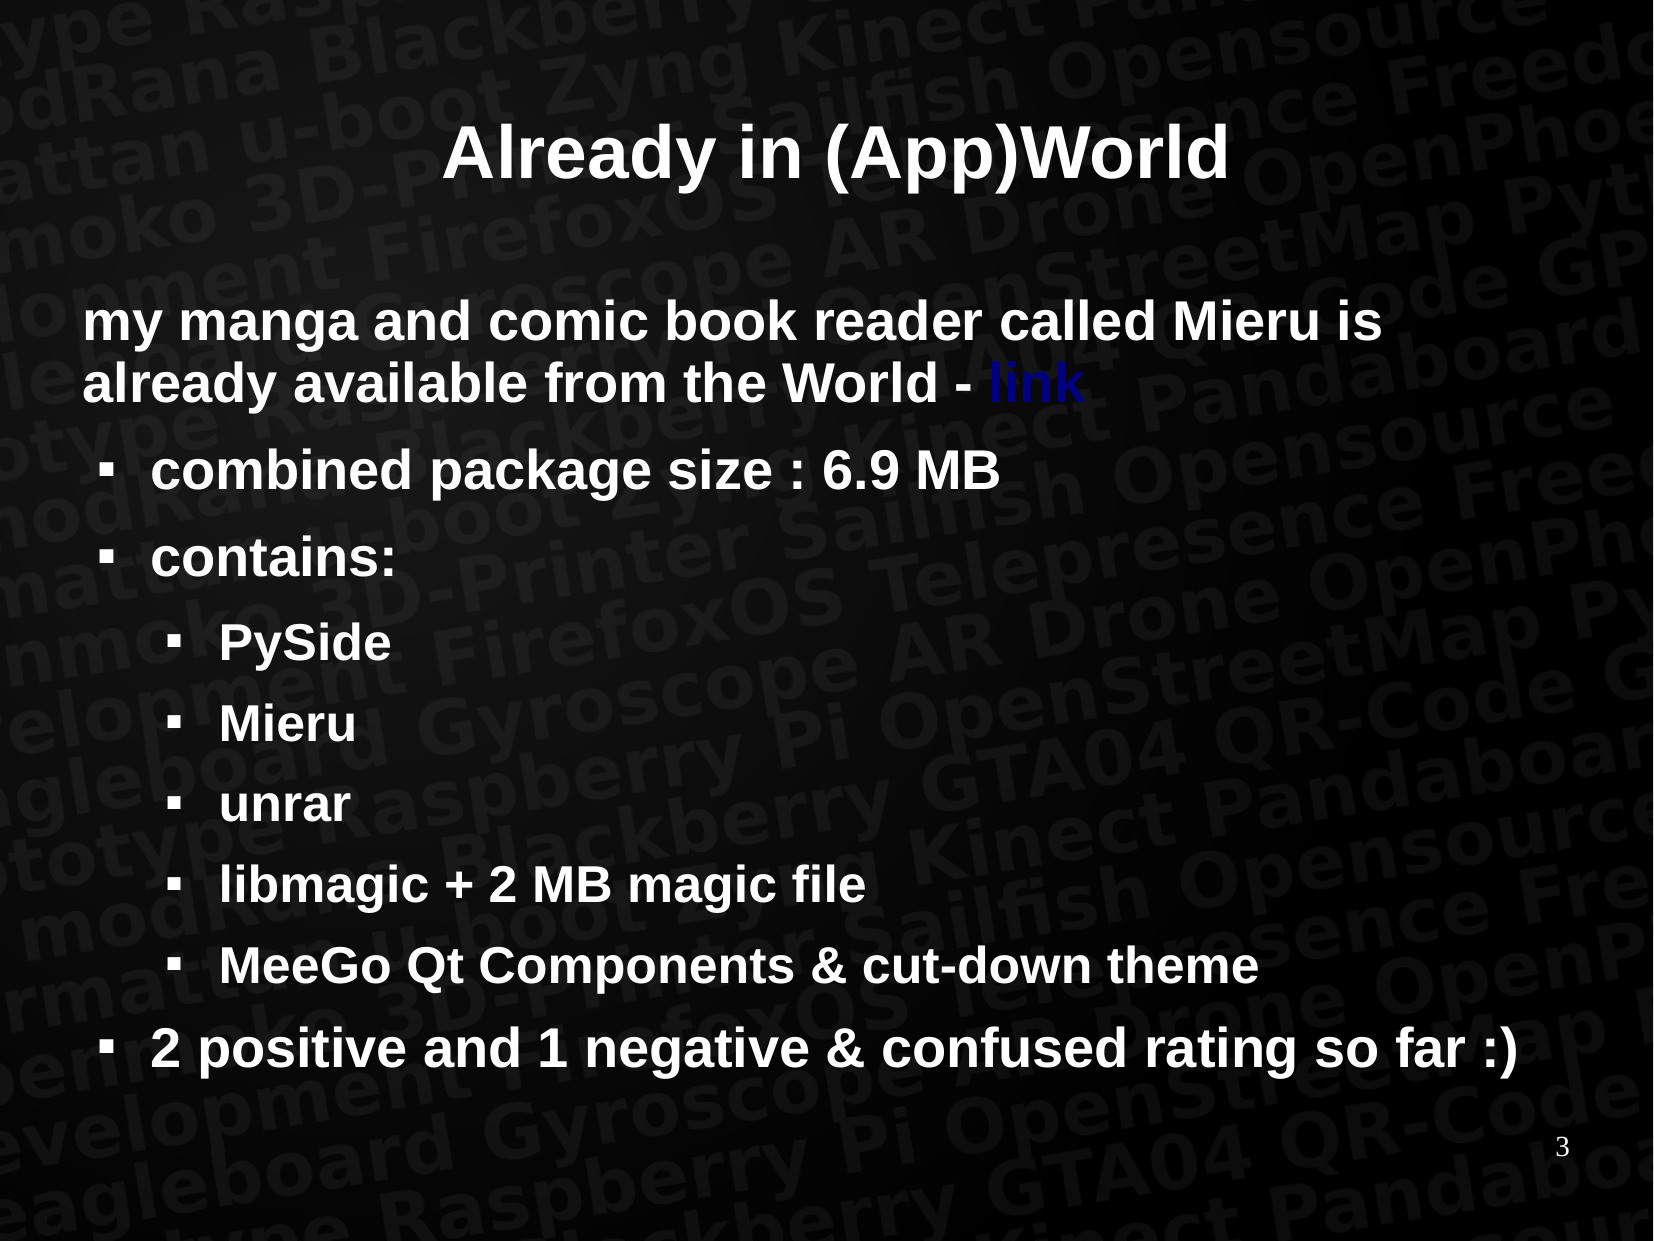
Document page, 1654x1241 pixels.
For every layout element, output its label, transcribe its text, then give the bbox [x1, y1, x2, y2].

picture [0, 0, 1654, 1241]
list my manga and comic book reader called Mieru is already available from the World - link combined package size : 6.9 MB contains: PySide Mieru unrar libmagic + 2 MB magic file MeeGo Qt Components & cut-down theme 2 positive and 1 negative & confused rating so far :) [82, 290, 1538, 1126]
title Already in (App)World [82, 49, 1571, 257]
